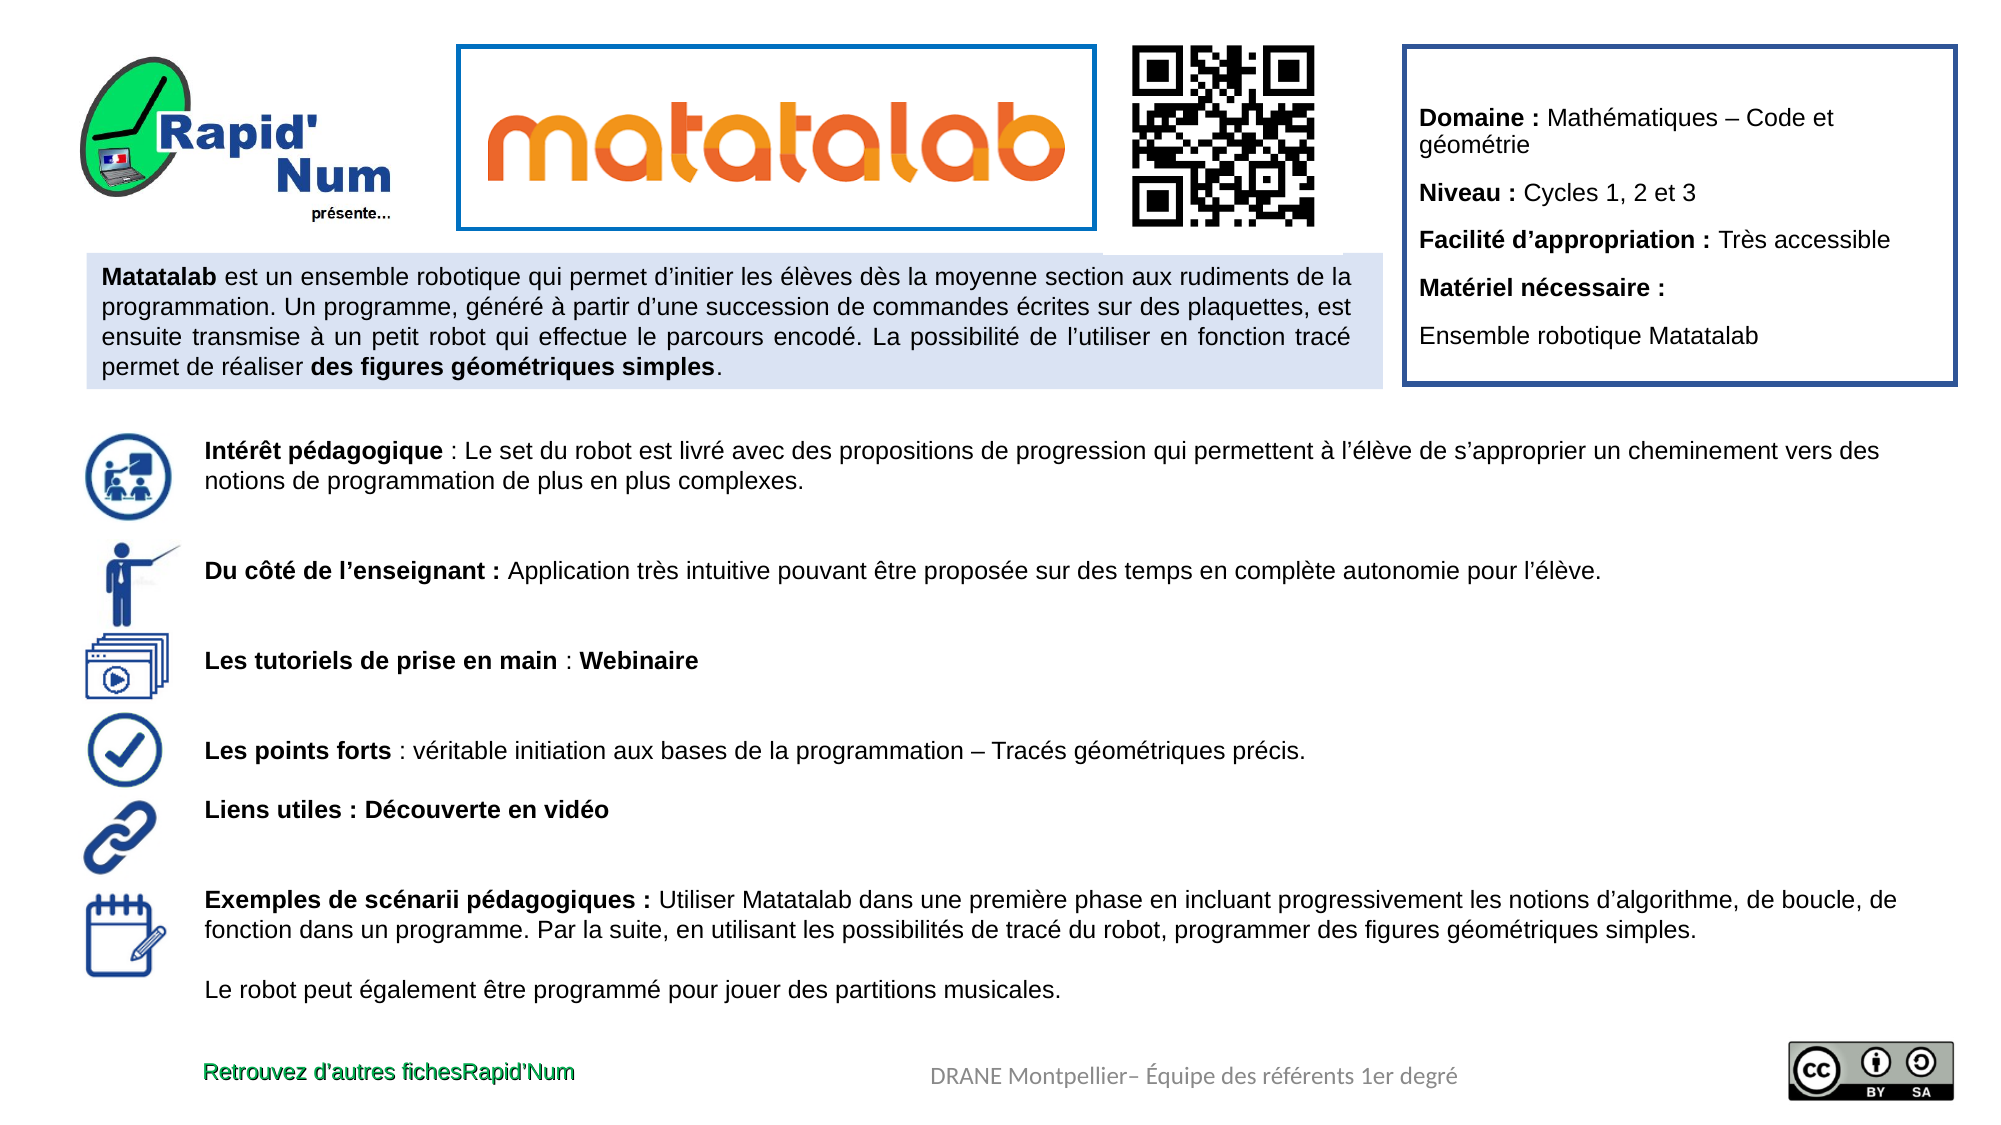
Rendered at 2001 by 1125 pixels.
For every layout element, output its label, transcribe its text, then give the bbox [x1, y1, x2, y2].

text_box Intérêt pédagogique : Le set du robot est livré avec des propositions de progression qui permettent à l’élève de s’approprier un cheminement vers des notions de programmation de plus en plus complexes. Du côté de l’enseignant : Application très intuitive pouvant être proposée sur des temps en complète autonomie pour l’élève. Les tutoriels de prise en main : Webinaire Les points forts : véritable initiation aux bases de la programmation – Tracés géométriques précis. Liens utiles : Découverte en vidéo Exemples de scénarii pédagogiques : Utiliser Matatalab dans une première phase en incluant progressivement les notions d’algorithme, de boucle, de fonction dans un programme. Par la suite, en utilisant les possibilités de tracé du robot, programmer des figures géométriques simples. Le robot peut également être programmé pour jouer des partitions musicales. [189, 427, 1939, 1018]
picture [64, 45, 411, 232]
picture [78, 539, 182, 792]
picture [83, 431, 174, 523]
picture [78, 795, 162, 880]
text_box Retrouvez d’autres fichesRapid’Num [187, 1049, 630, 1093]
picture [1781, 1037, 1956, 1105]
picture [78, 890, 171, 982]
subtitle Domaine : Mathématiques – Code et géométrie Niveau : Cycles 1, 2 et 3 Facilité d’appropriation : Très accessible Matériel nécessaire : Ensemble robotique Matatalab [1404, 46, 1956, 384]
picture [476, 102, 1077, 183]
picture [1103, 16, 1343, 255]
text_box DRANE Montpellier– Équipe des référents 1er degré [630, 1044, 1759, 1105]
text_box Matatalab est un ensemble robotique qui permet d’initier les élèves dès la moyenne section aux rudiments de la programmation. Un programme, généré à partir d’une succession de commandes écrites sur des plaquettes, est ensuite transmise à un petit robot qui effectue le parcours encodé. La possibilité de l’utiliser en fonction tracé permet de réaliser des figures géométriques simples. [86, 252, 1383, 390]
